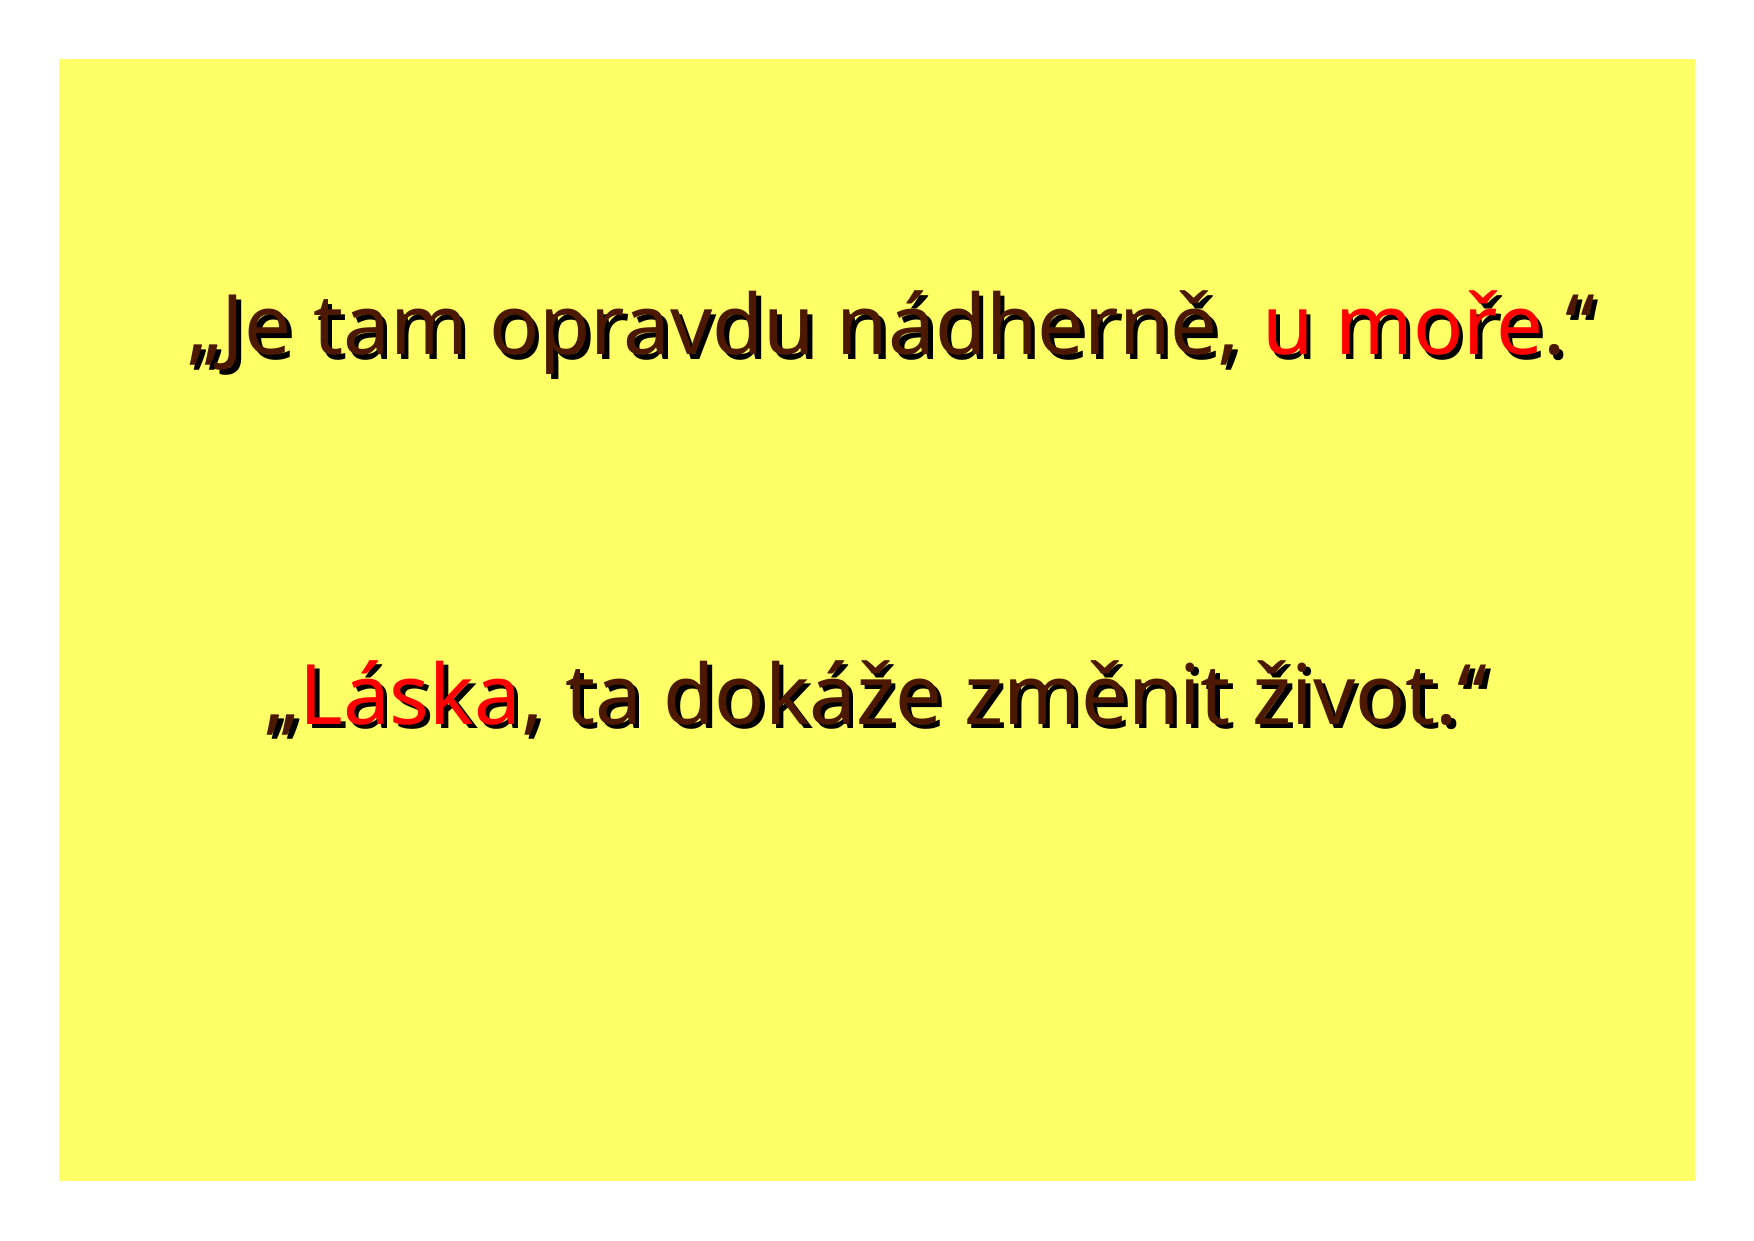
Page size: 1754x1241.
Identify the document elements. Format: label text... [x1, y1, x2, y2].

subtitle „Láska, ta dokáže změnit život.“ [140, 328, 1614, 1055]
title „Je tam opravdu nádherně, u moře.“ [158, 236, 1625, 409]
